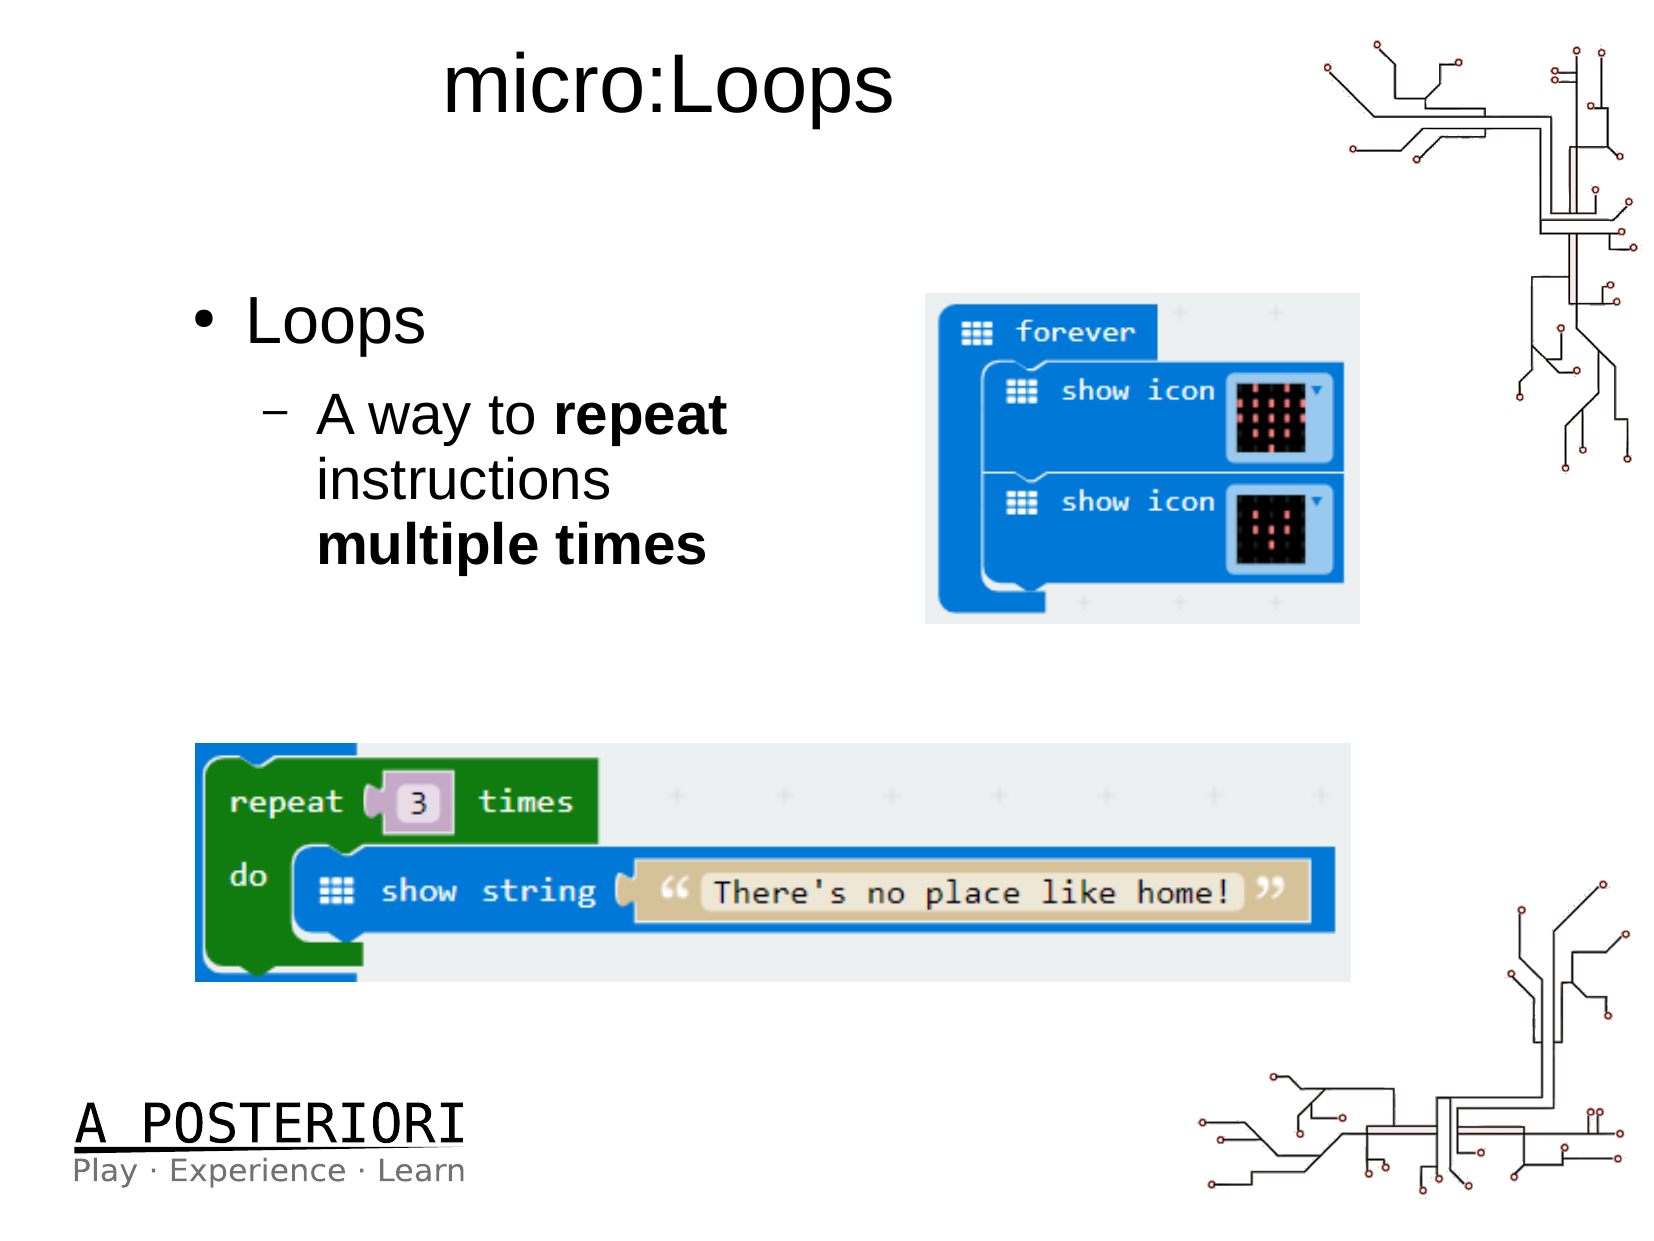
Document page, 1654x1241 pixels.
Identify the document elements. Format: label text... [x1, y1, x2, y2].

list Loops A way to repeat instructions multiple times [174, 283, 931, 601]
picture [925, 35, 1643, 624]
picture [73, 1101, 466, 1189]
title micro:Loops [0, 2, 1339, 166]
picture [195, 743, 1636, 1201]
